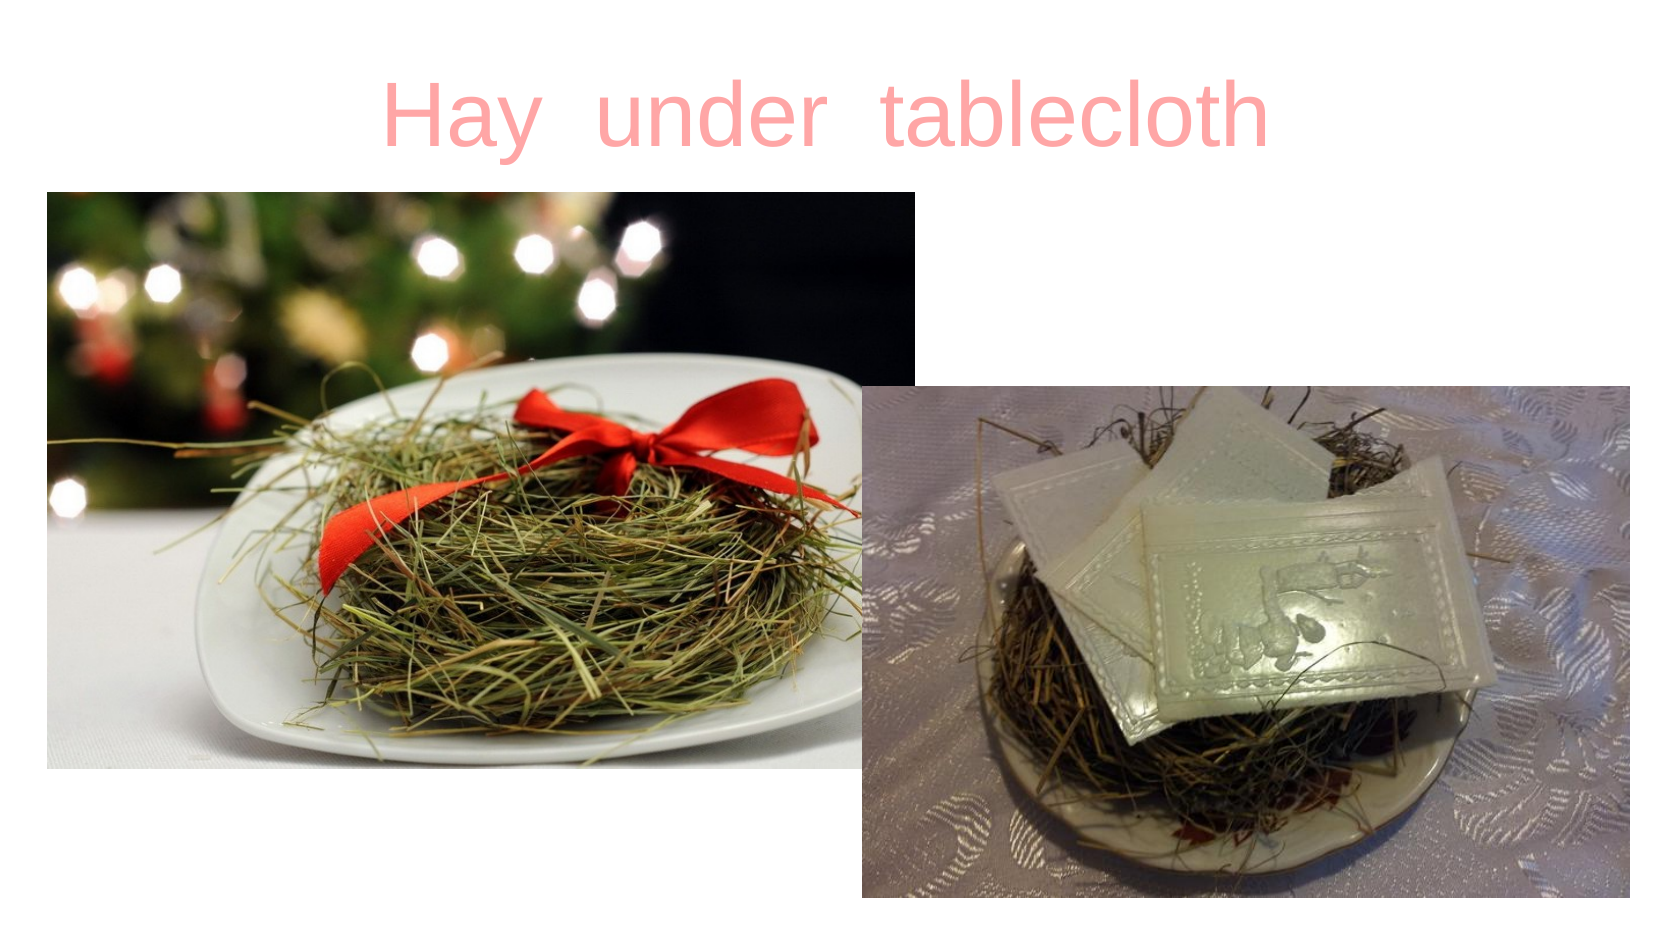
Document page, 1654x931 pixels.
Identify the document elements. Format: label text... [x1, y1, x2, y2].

picture [47, 192, 1630, 898]
title Hay under tablecloth [82, 37, 1571, 193]
